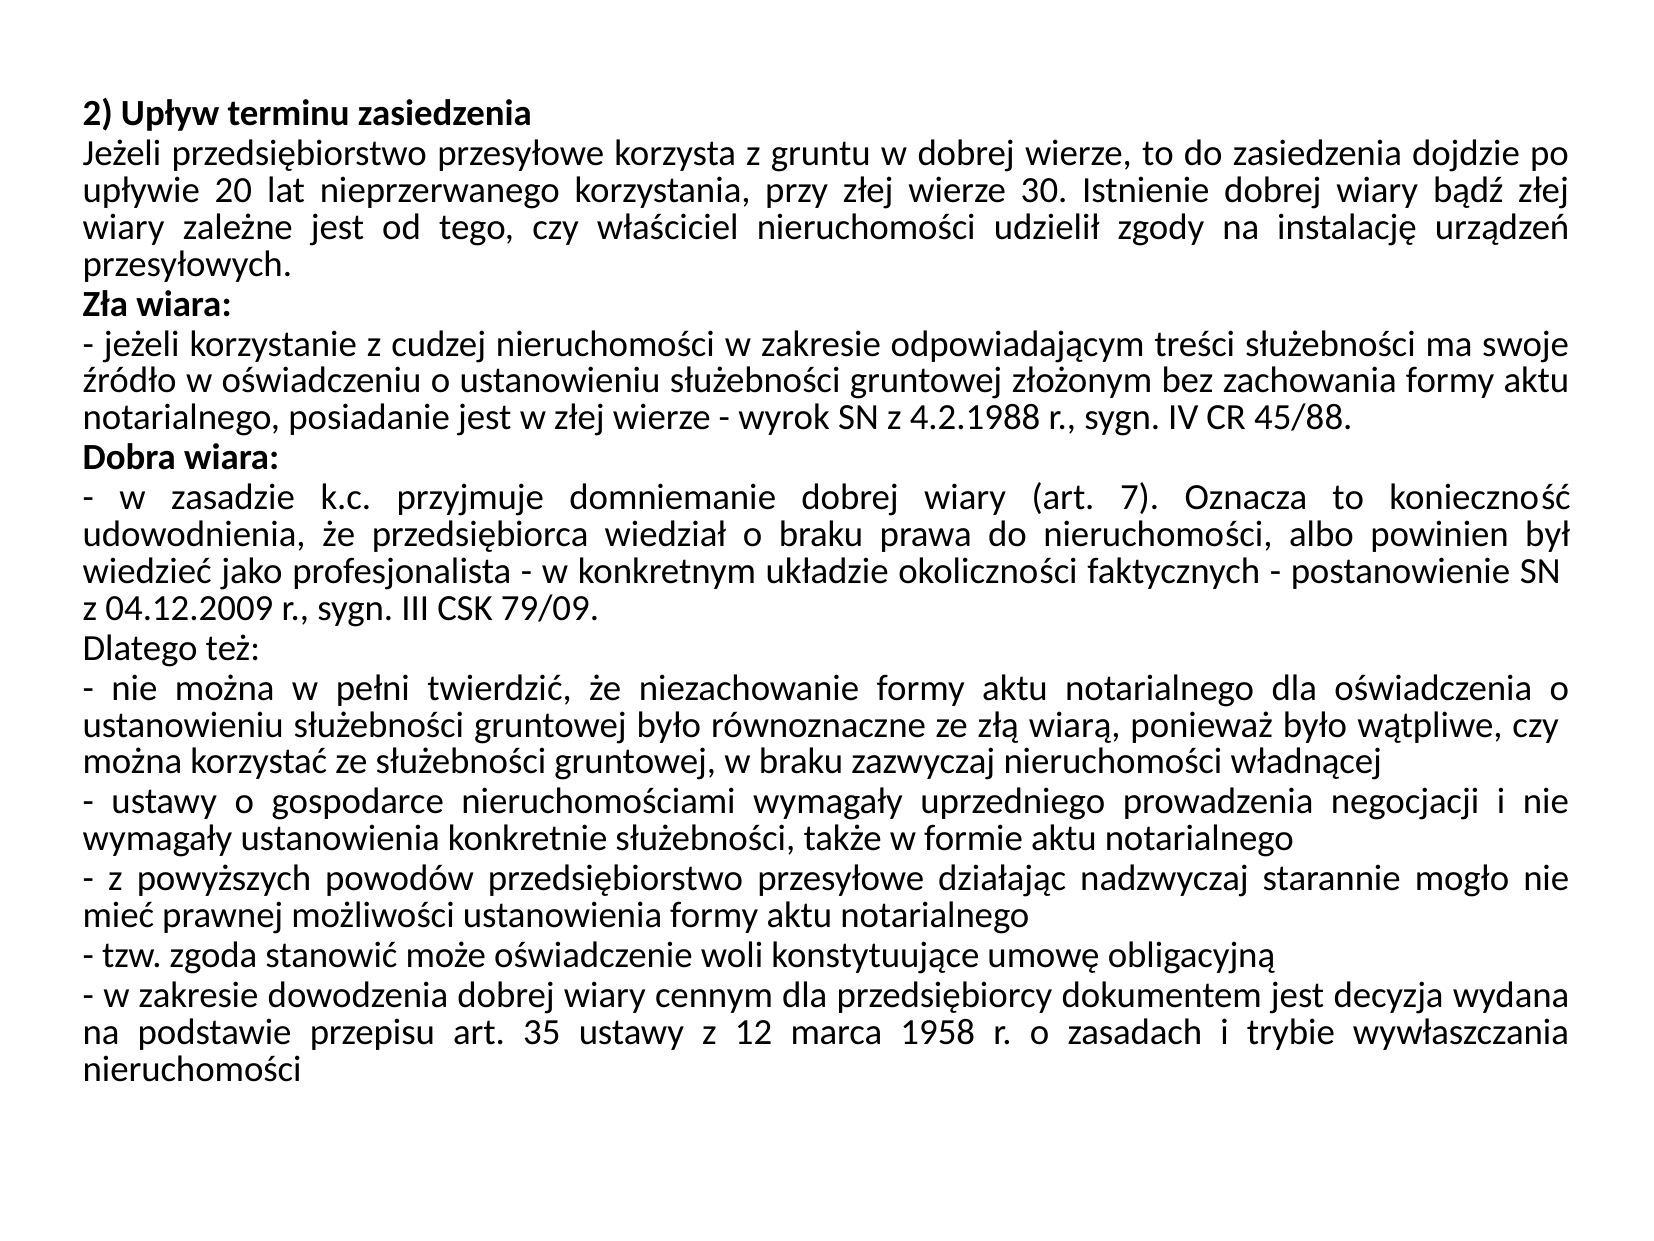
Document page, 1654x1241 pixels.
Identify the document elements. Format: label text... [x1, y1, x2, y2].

list 2) Upływ terminu zasiedzenia Jeżeli przedsiębiorstwo przesyłowe korzysta z gruntu w dobrej wierze, to do zasiedzenia dojdzie po upływie 20 lat nieprzerwanego korzystania, przy złej wierze 30. Istnienie dobrej wiary bądź złej wiary zależne jest od tego, czy właściciel nieruchomości udzielił zgody na instalację urządzeń przesyłowych. Zła wiara: - jeżeli korzystanie z cudzej nieruchomości w zakresie odpowiadającym treści służebności ma swoje źródło w oświadczeniu o ustanowieniu służebności gruntowej złożonym bez zachowania formy aktu notarialnego, posiadanie jest w złej wierze - wyrok SN z 4.2.1988 r., sygn. IV CR 45/88. Dobra wiara: - w zasadzie k.c. przyjmuje domniemanie dobrej wiary (art. 7). Oznacza to konieczność udowodnienia, że przedsiębiorca wiedział o braku prawa do nieruchomości, albo powinien był wiedzieć jako profesjonalista - w konkretnym układzie okoliczności faktycznych - postanowienie SN z 04.12.2009 r., sygn. III CSK 79/09. Dlatego też: - nie można w pełni twierdzić, że niezachowanie formy aktu notarialnego dla oświadczenia o ustanowieniu służebności gruntowej było równoznaczne ze złą wiarą, ponieważ było wątpliwe, czy można korzystać ze służebności gruntowej, w braku zazwyczaj nieruchomości władnącej - ustawy o gospodarce nieruchomościami wymagały uprzedniego prowadzenia negocjacji i nie wymagały ustanowienia konkretnie służebności, także w formie aktu notarialnego - z powyższych powodów przedsiębiorstwo przesyłowe działając nadzwyczaj starannie mogło nie mieć prawnej możliwości ustanowienia formy aktu notarialnego - tzw. zgoda stanowić może oświadczenie woli konstytuujące umowę obligacyjną - w zakresie dowodzenia dobrej wiary cennym dla przedsiębiorcy dokumentem jest decyzja wydana na podstawie przepisu art. 35 ustawy z 12 marca 1958 r. o zasadach i trybie wywłaszczania nieruchomości [82, 70, 1571, 1109]
